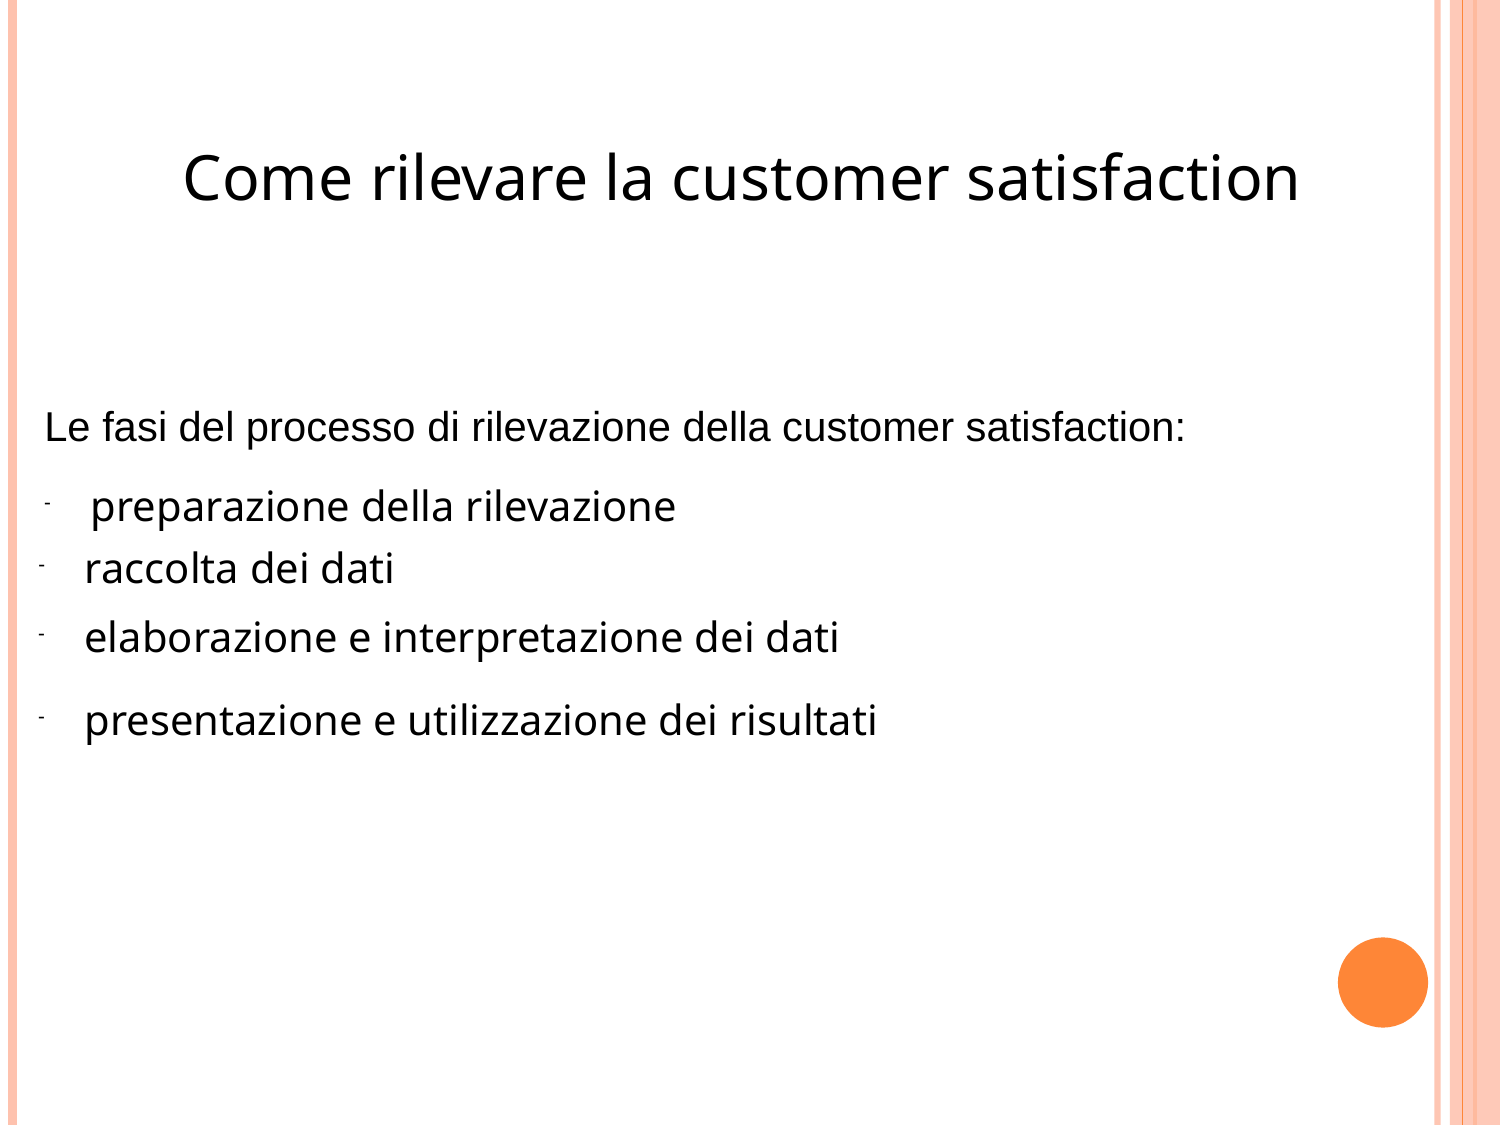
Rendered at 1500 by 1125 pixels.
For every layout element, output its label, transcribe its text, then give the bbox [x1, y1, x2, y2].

text_box preparazione della rilevazione [29, 472, 1495, 538]
text_box raccolta dei dati [23, 534, 1489, 600]
text_box Le fasi del processo di rilevazione della customer satisfaction: [29, 281, 1500, 598]
text_box elaborazione e interpretazione dei dati [23, 603, 1489, 669]
text_box Come rilevare la customer satisfaction [105, 82, 1381, 270]
text_box presentazione e utilizzazione dei risultati [23, 686, 1489, 752]
